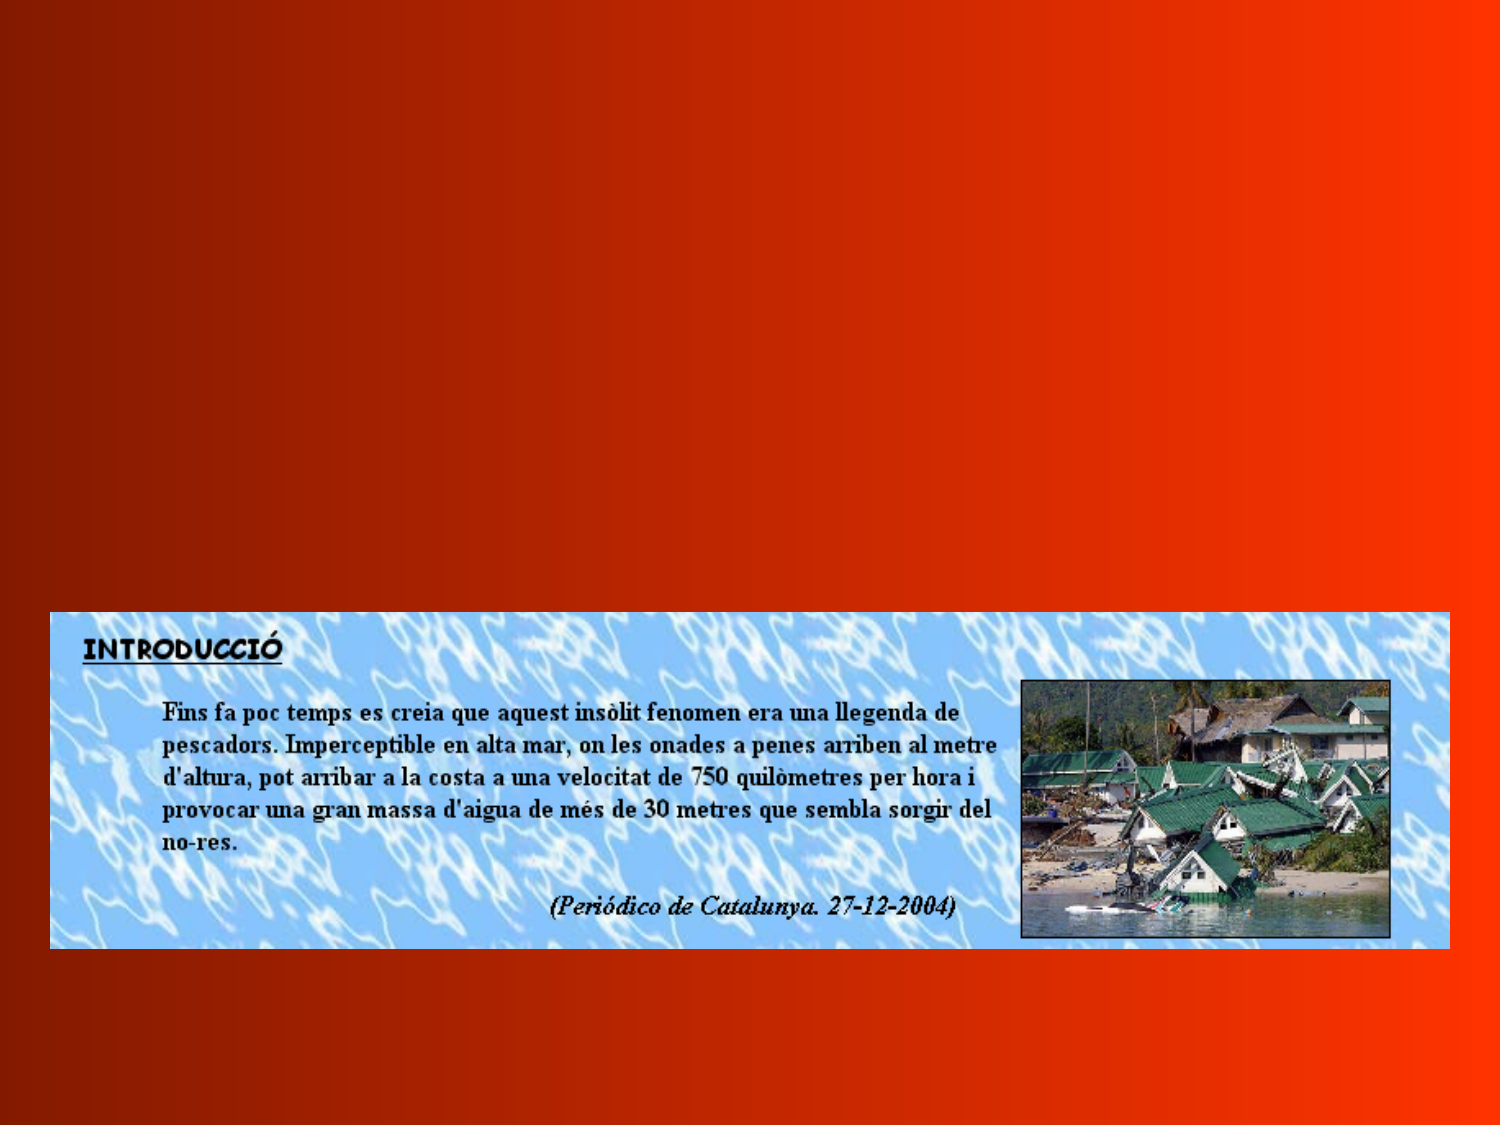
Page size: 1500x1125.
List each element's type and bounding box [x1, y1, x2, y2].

picture [50, 612, 1450, 949]
